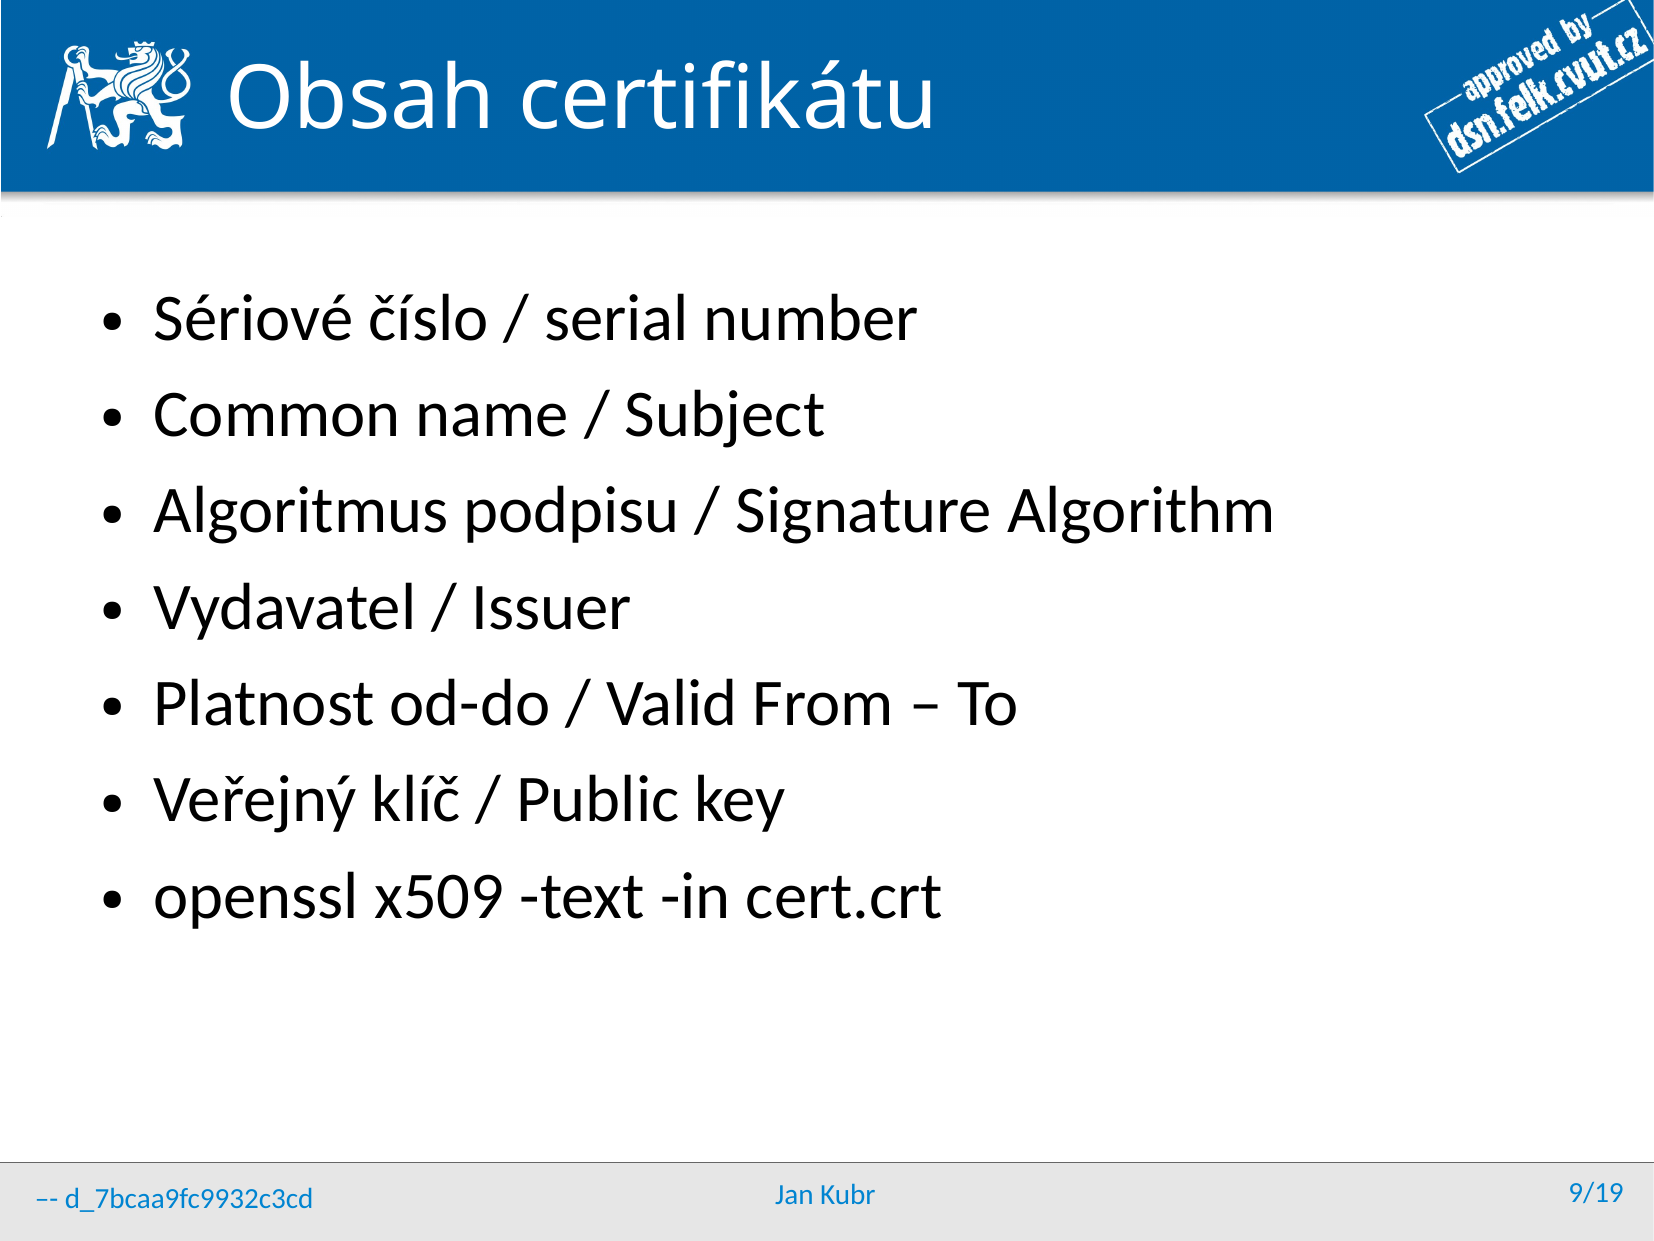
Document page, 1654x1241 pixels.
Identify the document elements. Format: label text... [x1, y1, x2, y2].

title Obsah certifikátu [225, 0, 1426, 188]
picture [1, 0, 1654, 217]
list Sériové číslo / serial number Common name / Subject Algoritmus podpisu / Signature Algorithm Vydavatel / Issuer Platnost od­-do / Valid From – To Veřejný klíč / Public key openssl x509 -­text ­-in cert.crt [82, 290, 1571, 1010]
